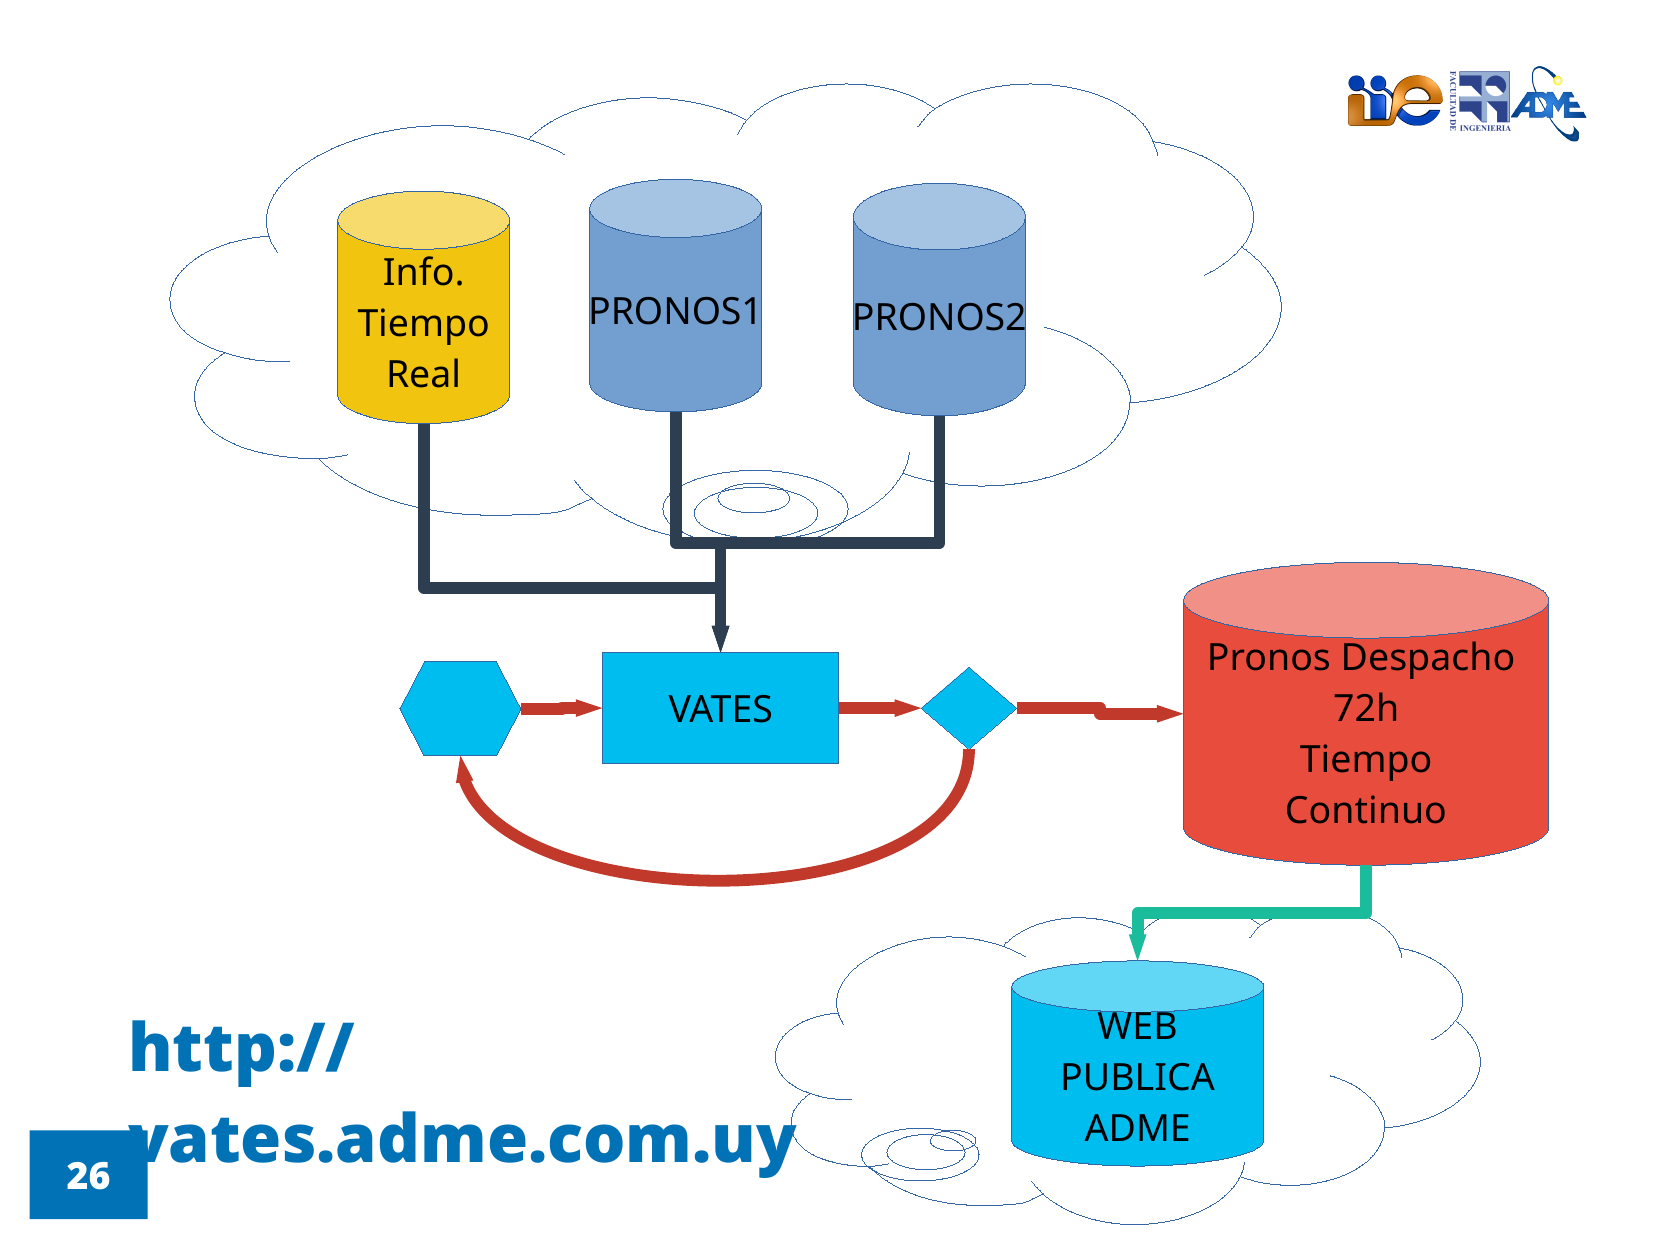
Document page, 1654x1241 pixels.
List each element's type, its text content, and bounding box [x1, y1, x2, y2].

text_box PRONOS1 [589, 211, 762, 412]
text_box PRONOS2 [853, 220, 1026, 416]
text_box Pronos Despacho 72h Tiempo Continuo [1183, 603, 1549, 866]
text_box [399, 661, 521, 756]
text_box [921, 667, 1017, 749]
picture [1450, 66, 1589, 143]
text_box VATES [602, 652, 839, 764]
text_box WEB PUBLICA ADME [1011, 988, 1264, 1167]
text_box Info. Tiempo Real [337, 222, 510, 424]
picture [1348, 75, 1443, 126]
title http://vates.adme.com.uy [128, 1000, 967, 1083]
